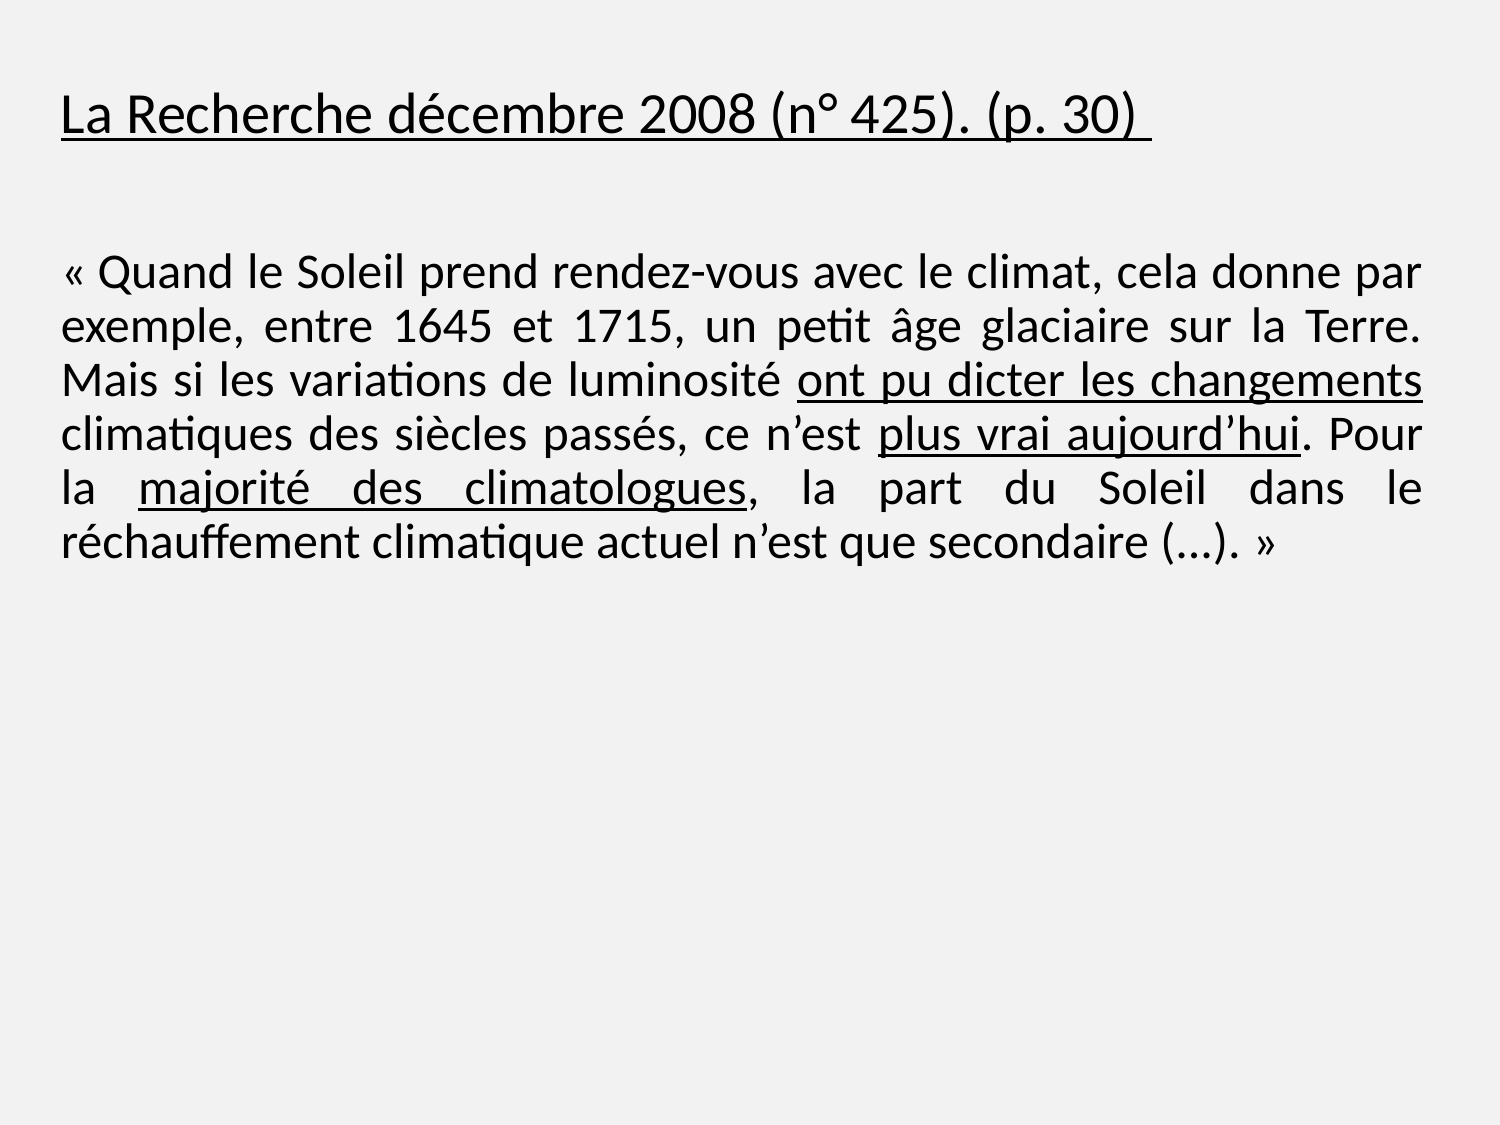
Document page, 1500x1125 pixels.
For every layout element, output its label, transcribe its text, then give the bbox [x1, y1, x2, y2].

list La Recherche décembre 2008 (n° 425). (p. 30) « Quand le Soleil prend rendez-vous avec le climat, cela donne par exemple, entre 1645 et 1715, un petit âge glaciaire sur la Terre. Mais si les variations de luminosité ont pu dicter les changements climatiques des siècles passés, ce n’est plus vrai aujourd’hui. Pour la majorité des climatologues, la part du Soleil dans le réchauffement climatique actuel n’est que secondaire (...). » [46, 54, 1438, 797]
